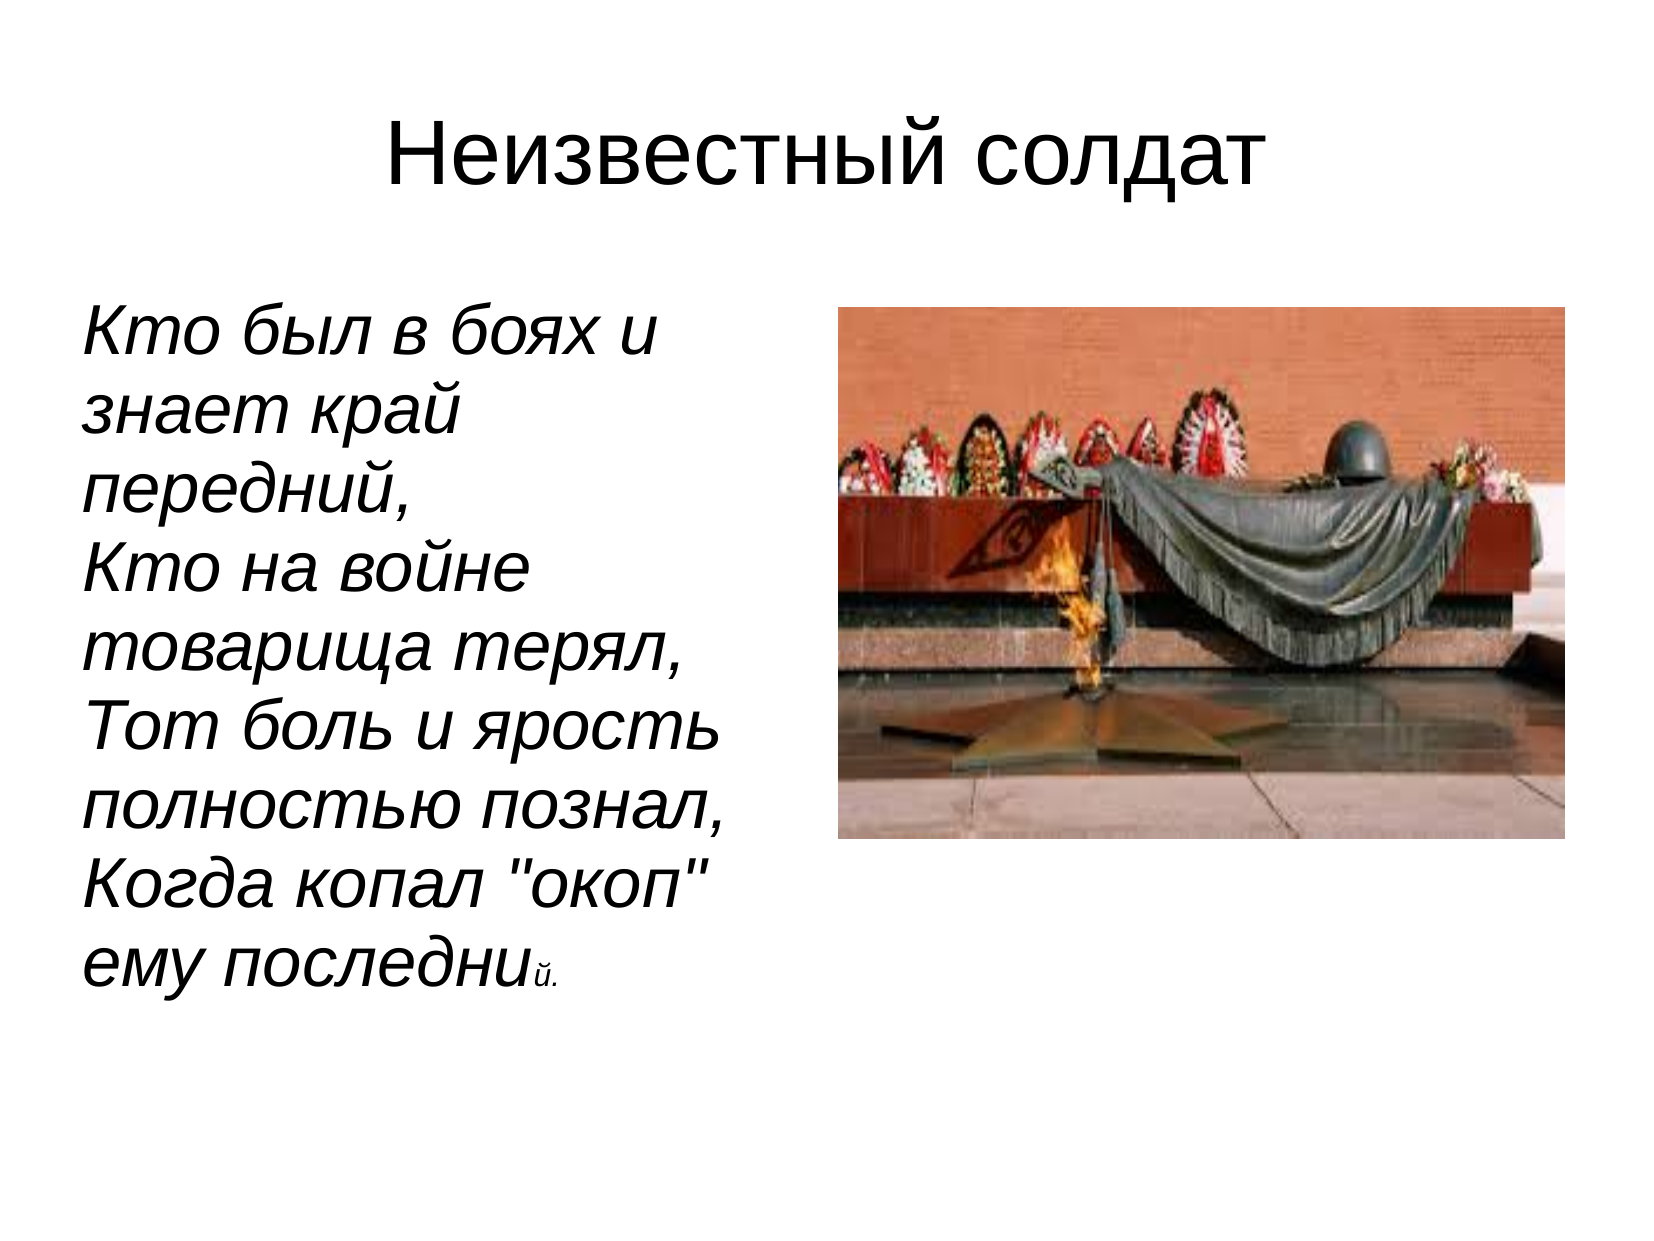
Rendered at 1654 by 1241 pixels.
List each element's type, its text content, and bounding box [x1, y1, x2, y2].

picture [838, 307, 1565, 839]
title Неизвестный солдат [82, 49, 1571, 257]
list Кто был в боях и знает край передний, Кто на войне товарища терял, Тот боль и ярость полностью познал, Когда копал "окоп" ему последний. [82, 290, 809, 1010]
